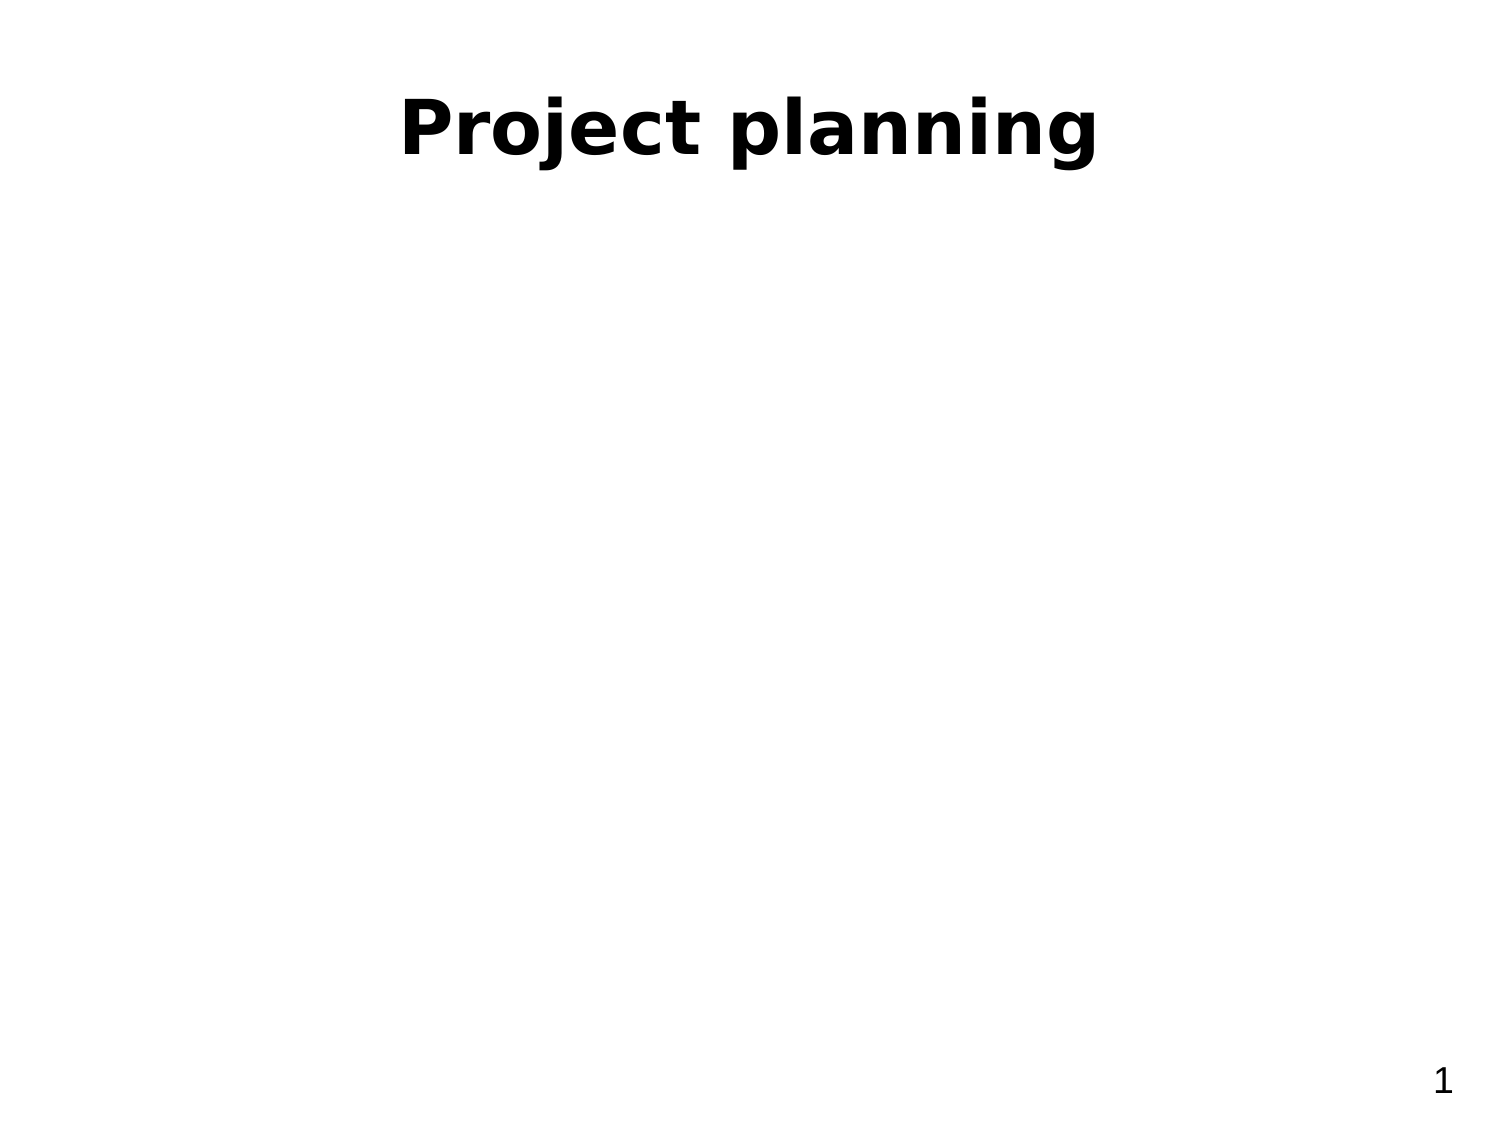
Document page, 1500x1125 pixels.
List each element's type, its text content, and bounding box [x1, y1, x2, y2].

title Project planning [75, 44, 1425, 177]
